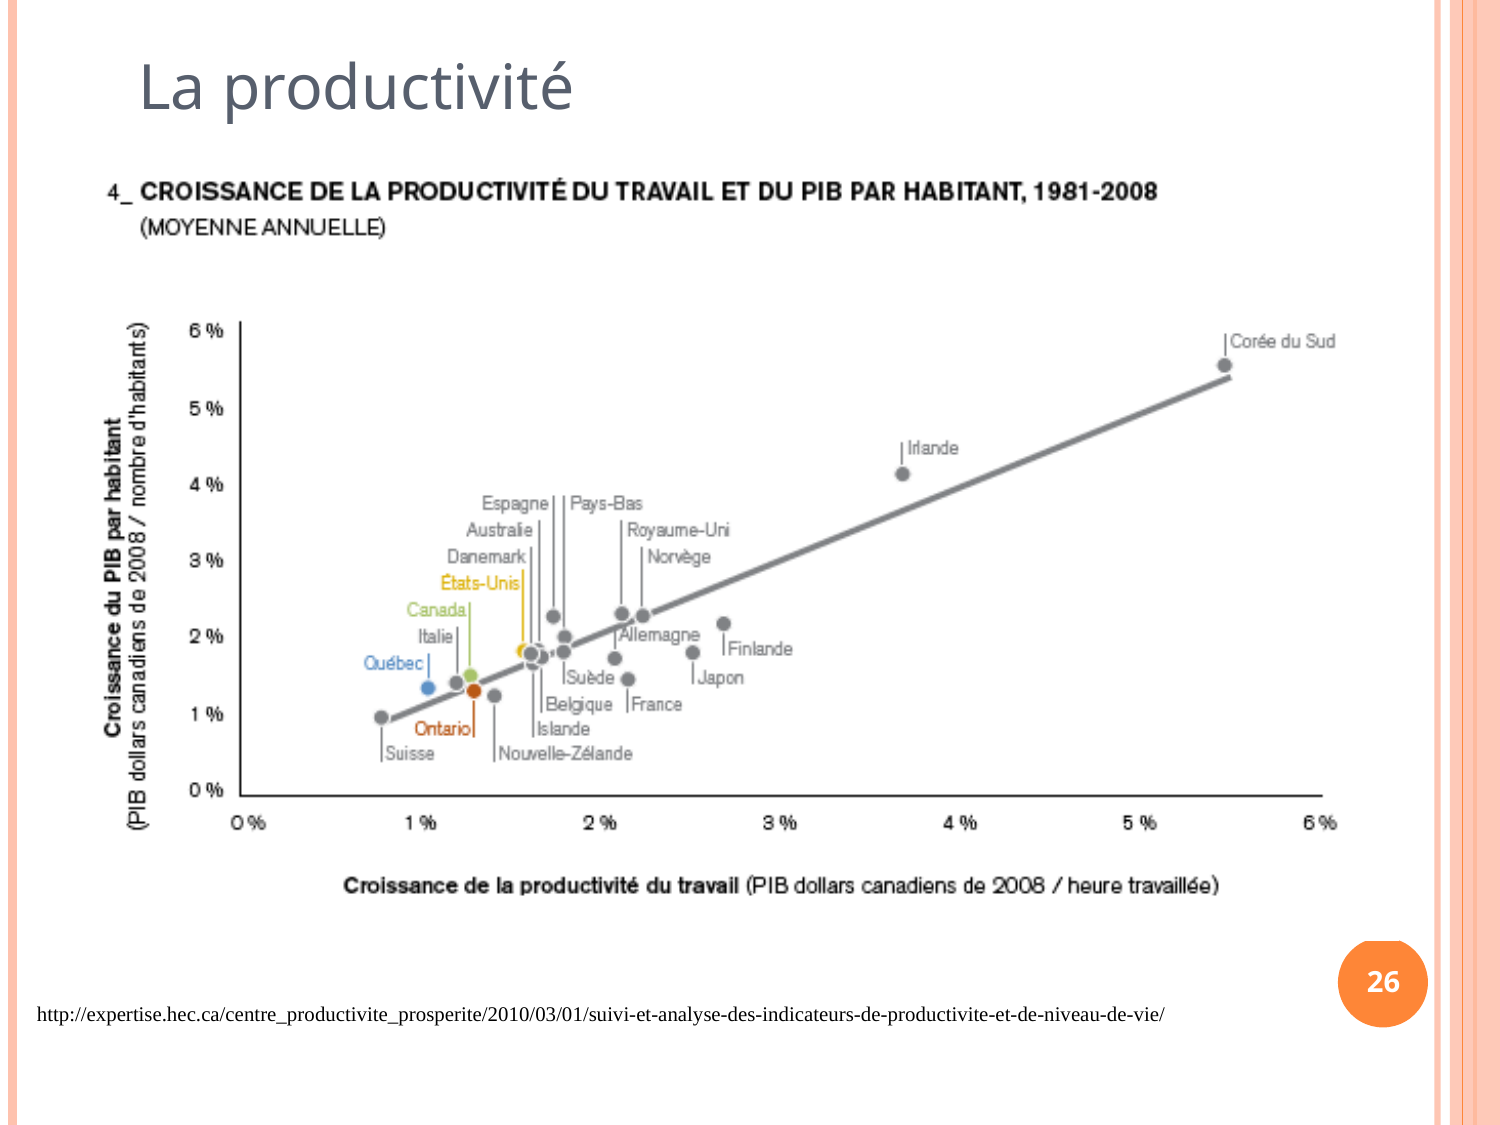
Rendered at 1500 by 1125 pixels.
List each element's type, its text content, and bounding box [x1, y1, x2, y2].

title La productivité [123, 0, 1500, 129]
picture [78, 170, 1399, 941]
text_box http://expertise.hec.ca/centre_productivite_prosperite/2010/03/01/suivi-et-analyse-des-indicateurs-de-productivite-et-de-niveau-de-vie/ [22, 993, 1334, 1034]
slide_number <numéro> [1333, 940, 1434, 1027]
